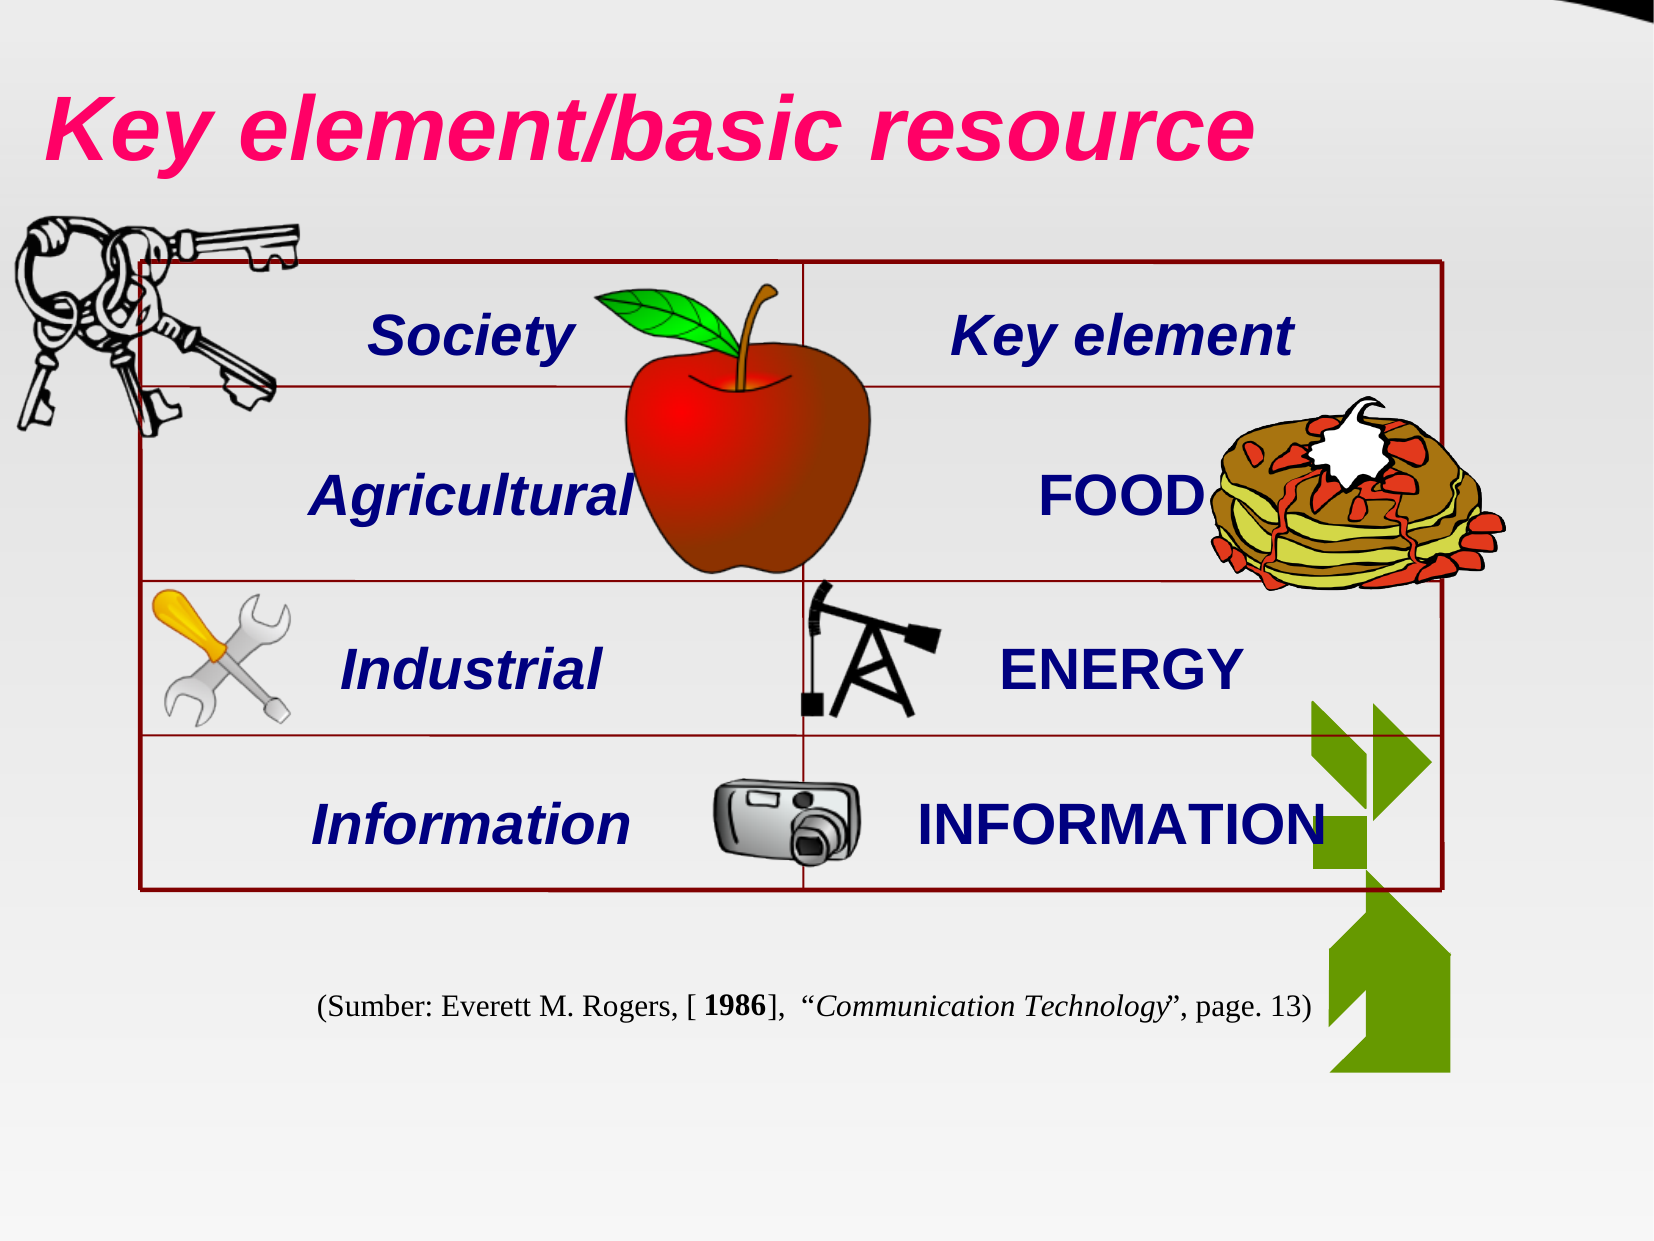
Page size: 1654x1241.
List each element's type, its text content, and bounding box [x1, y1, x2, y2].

text_box ”, page. 13)‏ [1166, 978, 1313, 1023]
text_box (Sumber: Everett M. Rogers, [ [316, 978, 698, 1023]
text_box [1329, 893, 1450, 1072]
picture [0, 0, 1654, 1241]
text_box Industrial [143, 583, 147, 734]
text_box ], “ [767, 978, 815, 1023]
text_box FOOD [900, 388, 1439, 580]
text_box Information [143, 737, 790, 887]
text_box INFORMATION [865, 737, 1439, 887]
title Key element/basic resource [29, 26, 1530, 207]
text_box Key element [805, 264, 1439, 385]
text_box Agricultural [143, 388, 571, 580]
text_box Communication Technology [815, 978, 1166, 1023]
text_box ENERGY [946, 583, 1439, 734]
text_box Society [313, 264, 802, 385]
text_box Industrial [304, 583, 790, 734]
text_box 1986 [703, 978, 767, 1022]
